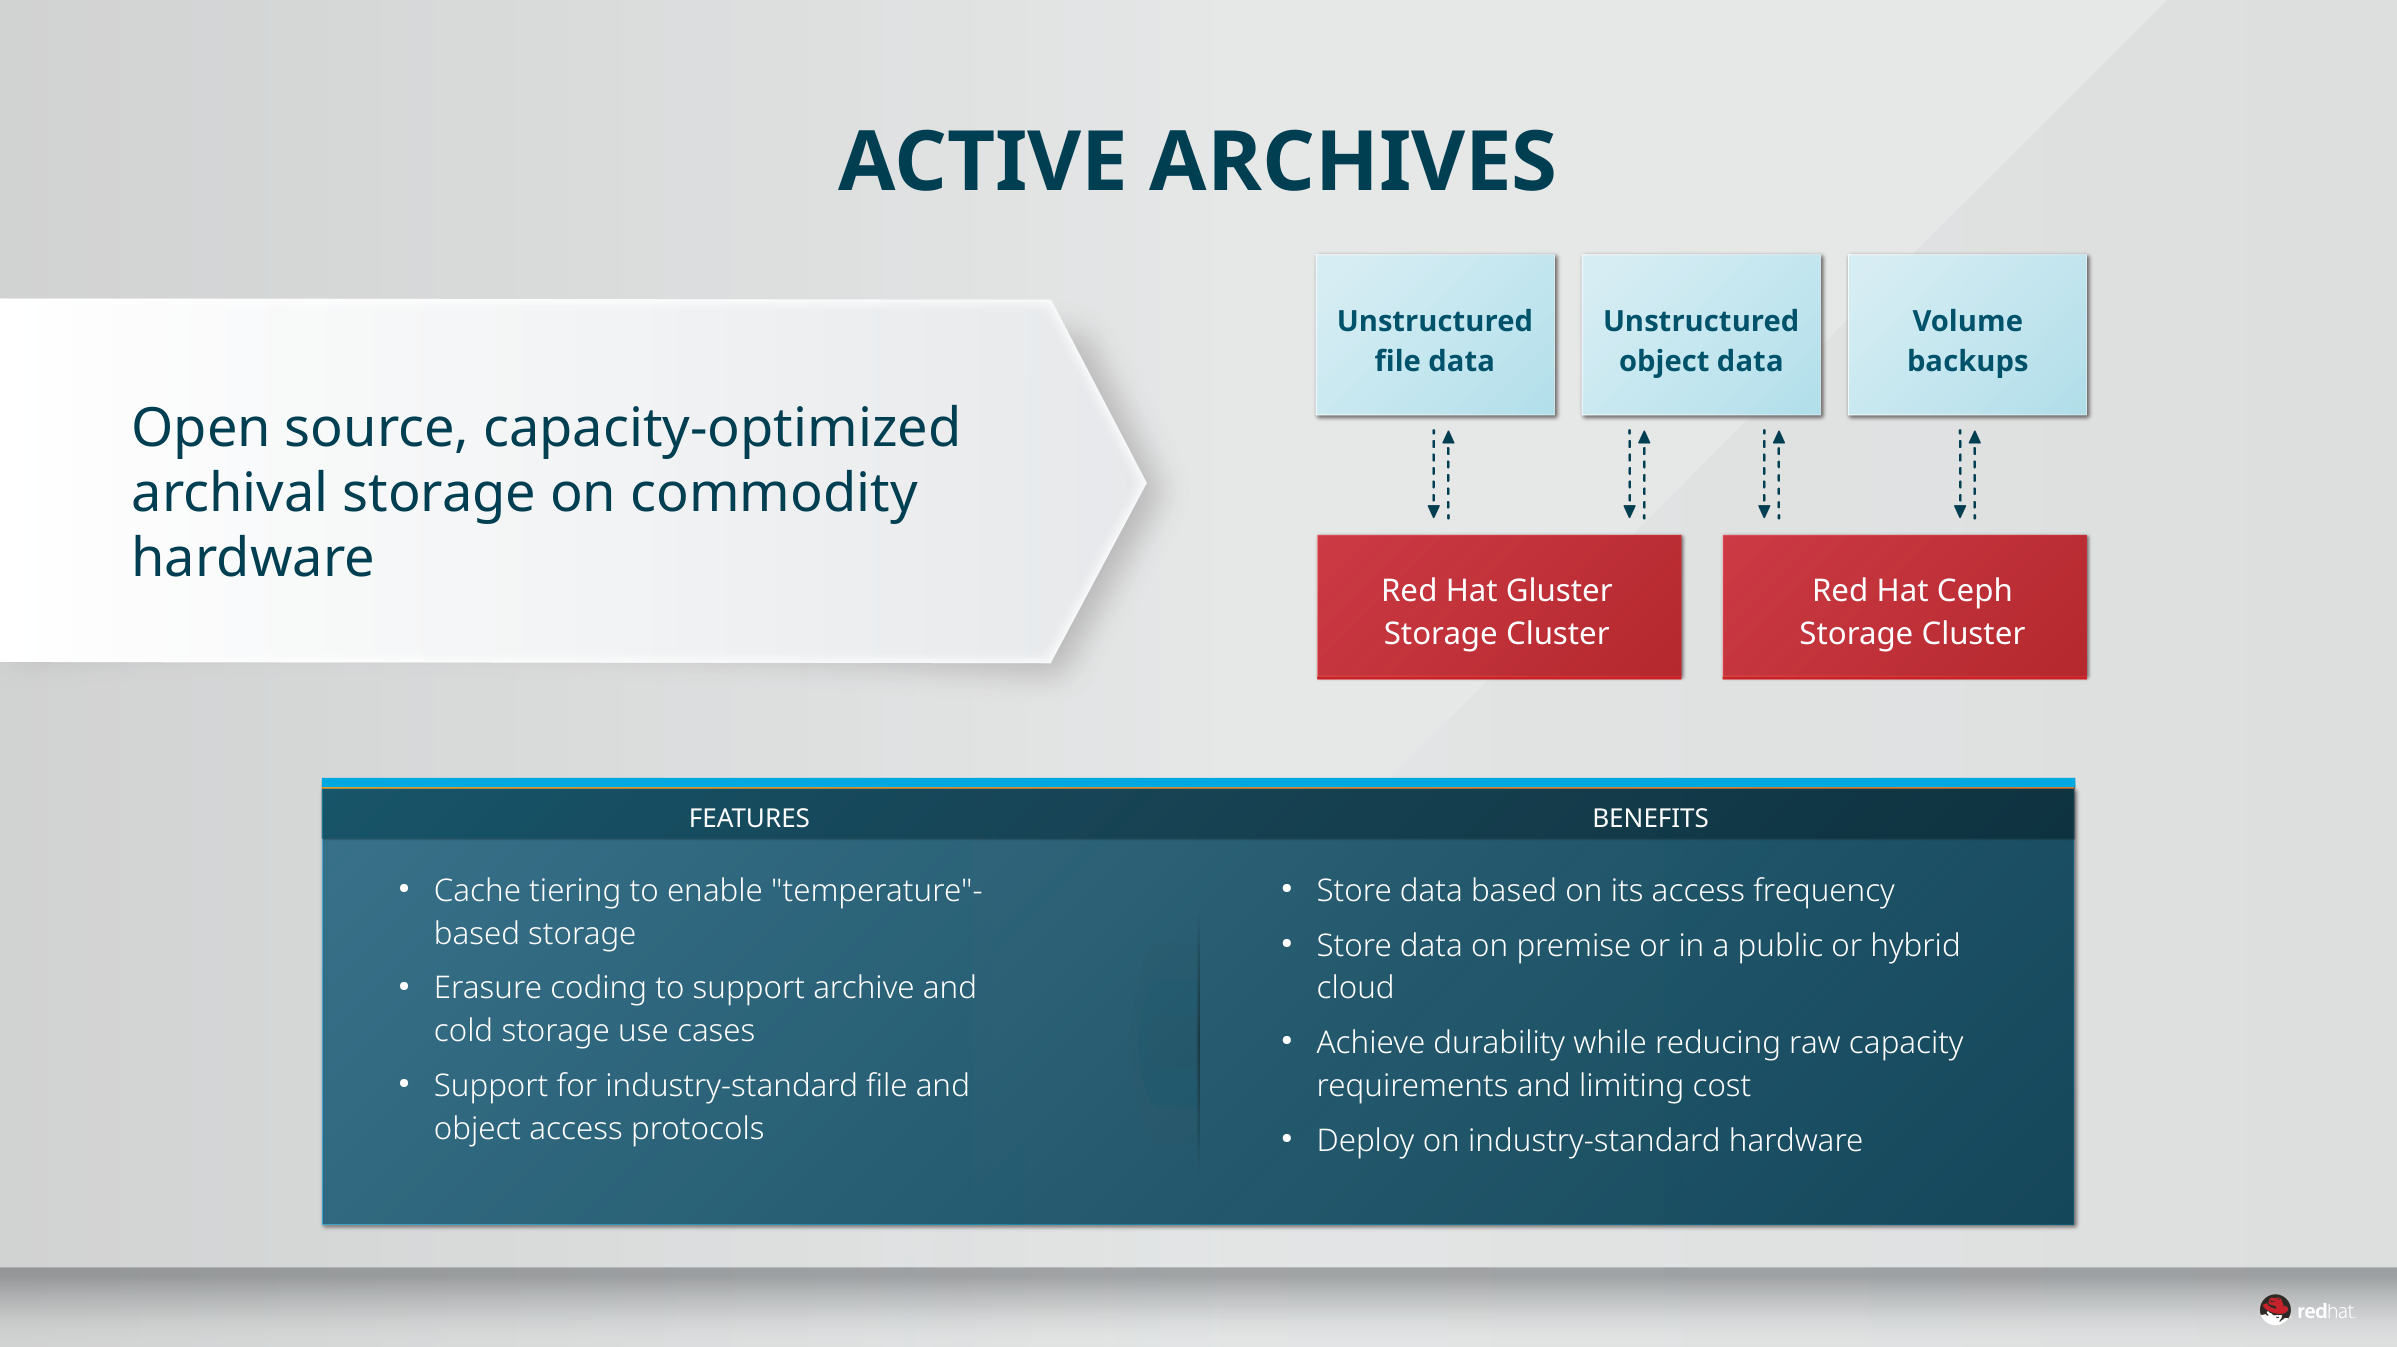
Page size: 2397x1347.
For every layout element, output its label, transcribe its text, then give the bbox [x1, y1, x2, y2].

text_box Unstructured file data [1316, 285, 1554, 396]
list Open source, capacity-optimized archival storage on commodity hardware [116, 384, 1030, 622]
text_box Red Hat Gluster Storage Cluster [1331, 556, 1663, 666]
text_box Unstructured object data [1582, 285, 1821, 396]
text_box Red Hat Ceph Storage Cluster [1747, 556, 2078, 666]
text_box Cache tiering to enable "temperature"-based storage Erasure coding to support archive and cold storage use cases Support for industry-standard file and object access protocols [383, 860, 1010, 1291]
text_box Store data based on its access frequency Store data on premise or in a public or hybrid cloud Achieve durability while reducing raw capacity requirements and limiting cost Deploy on industry-standard hardware [1266, 860, 2053, 1245]
text_box Volume backups [1849, 285, 2087, 396]
text_box [321, 777, 2076, 788]
text_box FEATURES [652, 793, 848, 842]
text_box BENEFITS [1553, 793, 1749, 842]
text_box ACTIVE ARCHIVES [403, 94, 1994, 216]
picture [0, 0, 2397, 1347]
